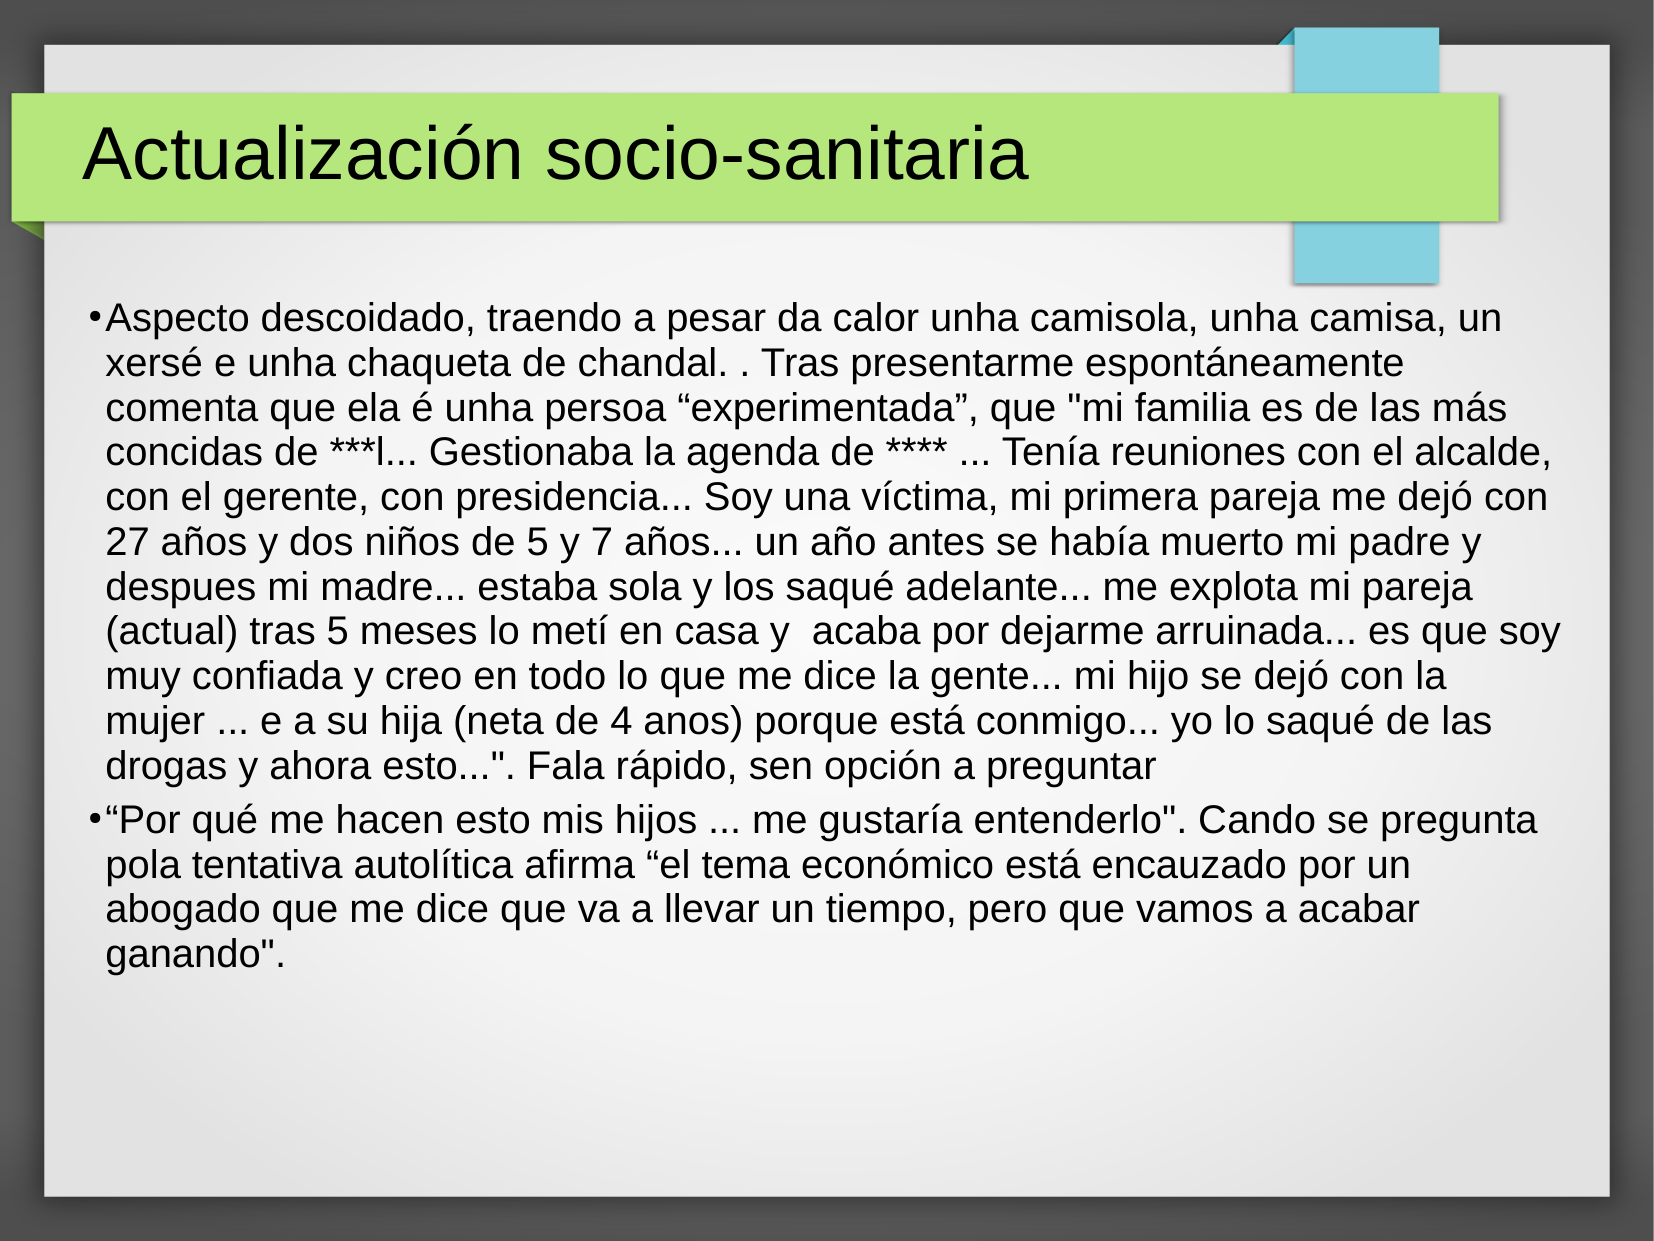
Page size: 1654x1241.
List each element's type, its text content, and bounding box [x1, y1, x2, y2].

list Aspecto descoidado, traendo a pesar da calor unha camisola, unha camisa, un xersé e unha chaqueta de chandal. . Tras presentarme espontáneamente comenta que ela é unha persoa “experimentada”, que "mi familia es de las más concidas de ***l... Gestionaba la agenda de **** ... Tenía reuniones con el alcalde, con el gerente, con presidencia... Soy una víctima, mi primera pareja me dejó con 27 años y dos niños de 5 y 7 años... un año antes se había muerto mi padre y despues mi madre... estaba sola y los saqué adelante... me explota mi pareja (actual) tras 5 meses lo metí en casa y acaba por dejarme arruinada... es que soy muy confiada y creo en todo lo que me dice la gente... mi hijo se dejó con la mujer ... e a su hija (neta de 4 anos) porque está conmigo... yo lo saqué de las drogas y ahora esto...". Fala rápido, sen opción a preguntar “Por qué me hacen esto mis hijos ... me gustaría entenderlo". Cando se pregunta pola tentativa autolítica afirma “el tema económico está encauzado por un abogado que me dice que va a llevar un tiempo, pero que vamos a acabar ganando". [82, 295, 1571, 1015]
title Actualización socio-sanitaria [82, 94, 1264, 213]
picture [0, 0, 1654, 1241]
